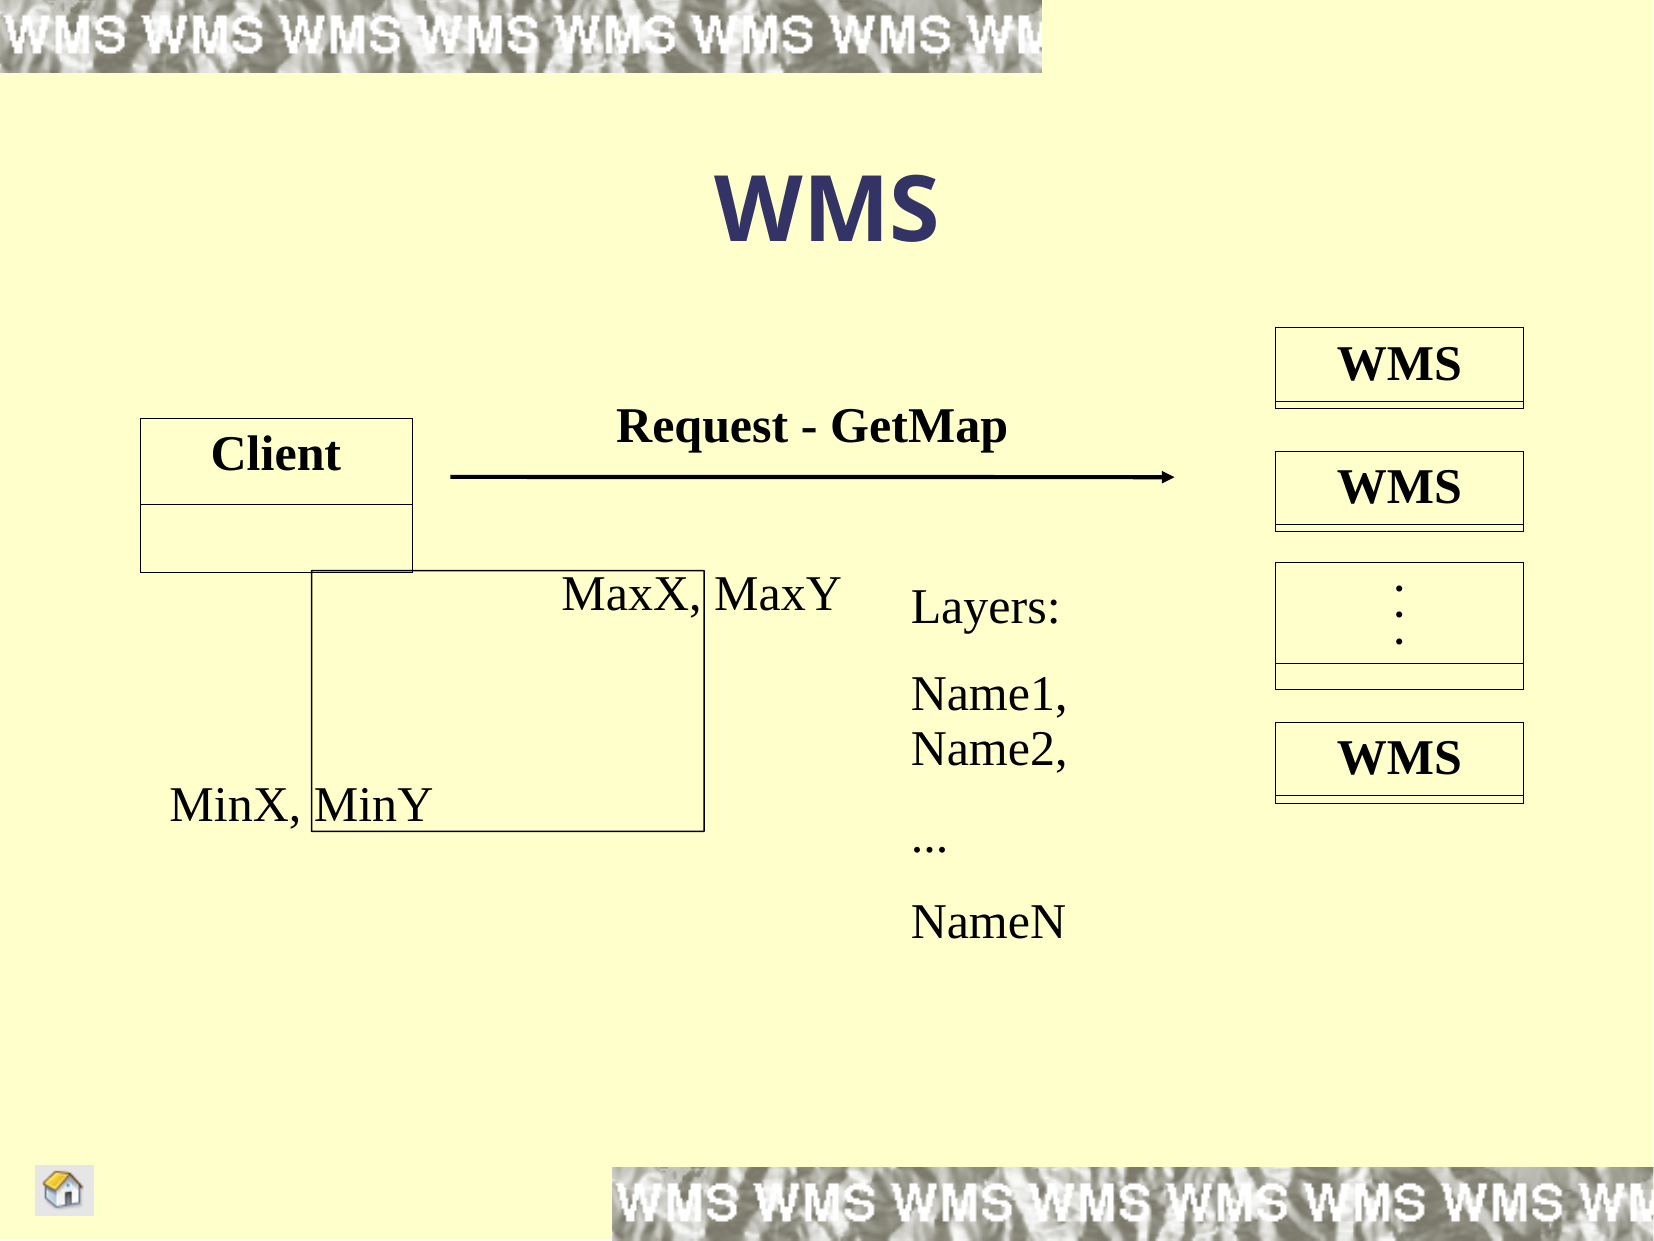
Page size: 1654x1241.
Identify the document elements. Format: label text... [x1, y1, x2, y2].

text_box Layers: Name1, Name2, ... NameN [896, 571, 1209, 979]
text_box . . . [1275, 562, 1524, 690]
text_box MinX, MinY [154, 769, 495, 846]
picture [612, 1167, 1654, 1241]
picture [35, 1165, 94, 1216]
text_box Client [140, 418, 413, 573]
picture [0, 0, 1042, 73]
text_box WMS [1275, 327, 1524, 409]
text_box WMS [1275, 722, 1524, 804]
text_box MaxX, MaxY [546, 558, 887, 635]
title WMS [121, 102, 1534, 311]
text_box Request - GetMap [533, 390, 1092, 465]
text_box WMS [1275, 451, 1524, 532]
